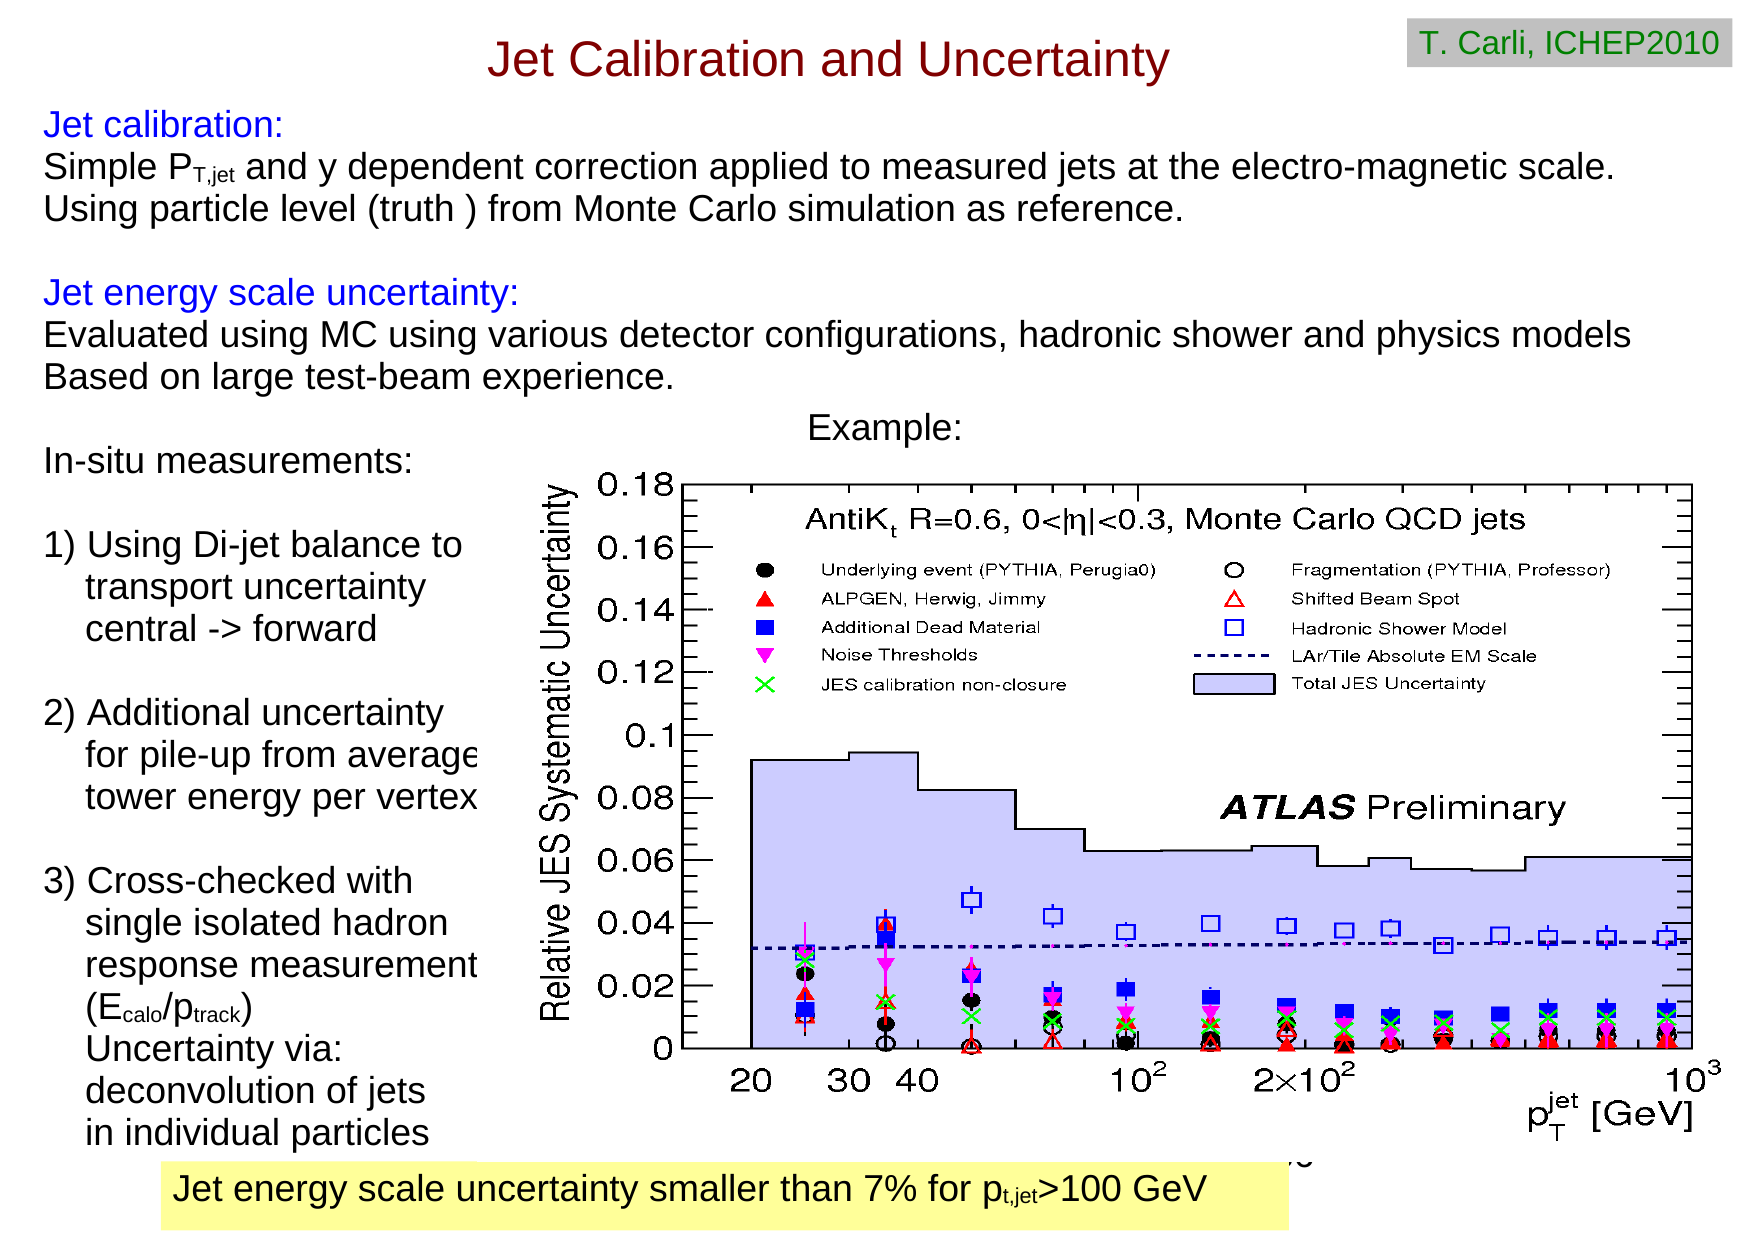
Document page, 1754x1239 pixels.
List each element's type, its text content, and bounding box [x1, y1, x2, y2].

text_box [119, 370, 151, 443]
text_box Example: [795, 400, 995, 449]
text_box Jet Calibration and Uncertainty [475, 25, 1232, 97]
picture [477, 449, 1754, 1162]
text_box Jet calibration: Simple PT,jet and y dependent correction applied to measured jets at the electro-magnetic scale. Using particle level (truth ) from Monte Carlo simulation as reference. Jet energy scale uncertainty: Evaluated using MC using various detector configurations, hadronic shower and physics models Based on large test-beam experience. In-situ measurements: 1) Using Di-jet balance to transport uncertainty central -> forward 2) Additional uncertainty for pile-up from average tower energy per vertex 3) Cross-checked with single isolated hadron response measurements (Ecalo/ptrack) Uncertainty via: deconvolution of jets in individual particles [31, 97, 1747, 1188]
text_box Jet energy scale uncertainty smaller than 7% for pt,jet>100 GeV [160, 1161, 1289, 1231]
text_box T. Carli, ICHEP2010 [1407, 18, 1733, 68]
